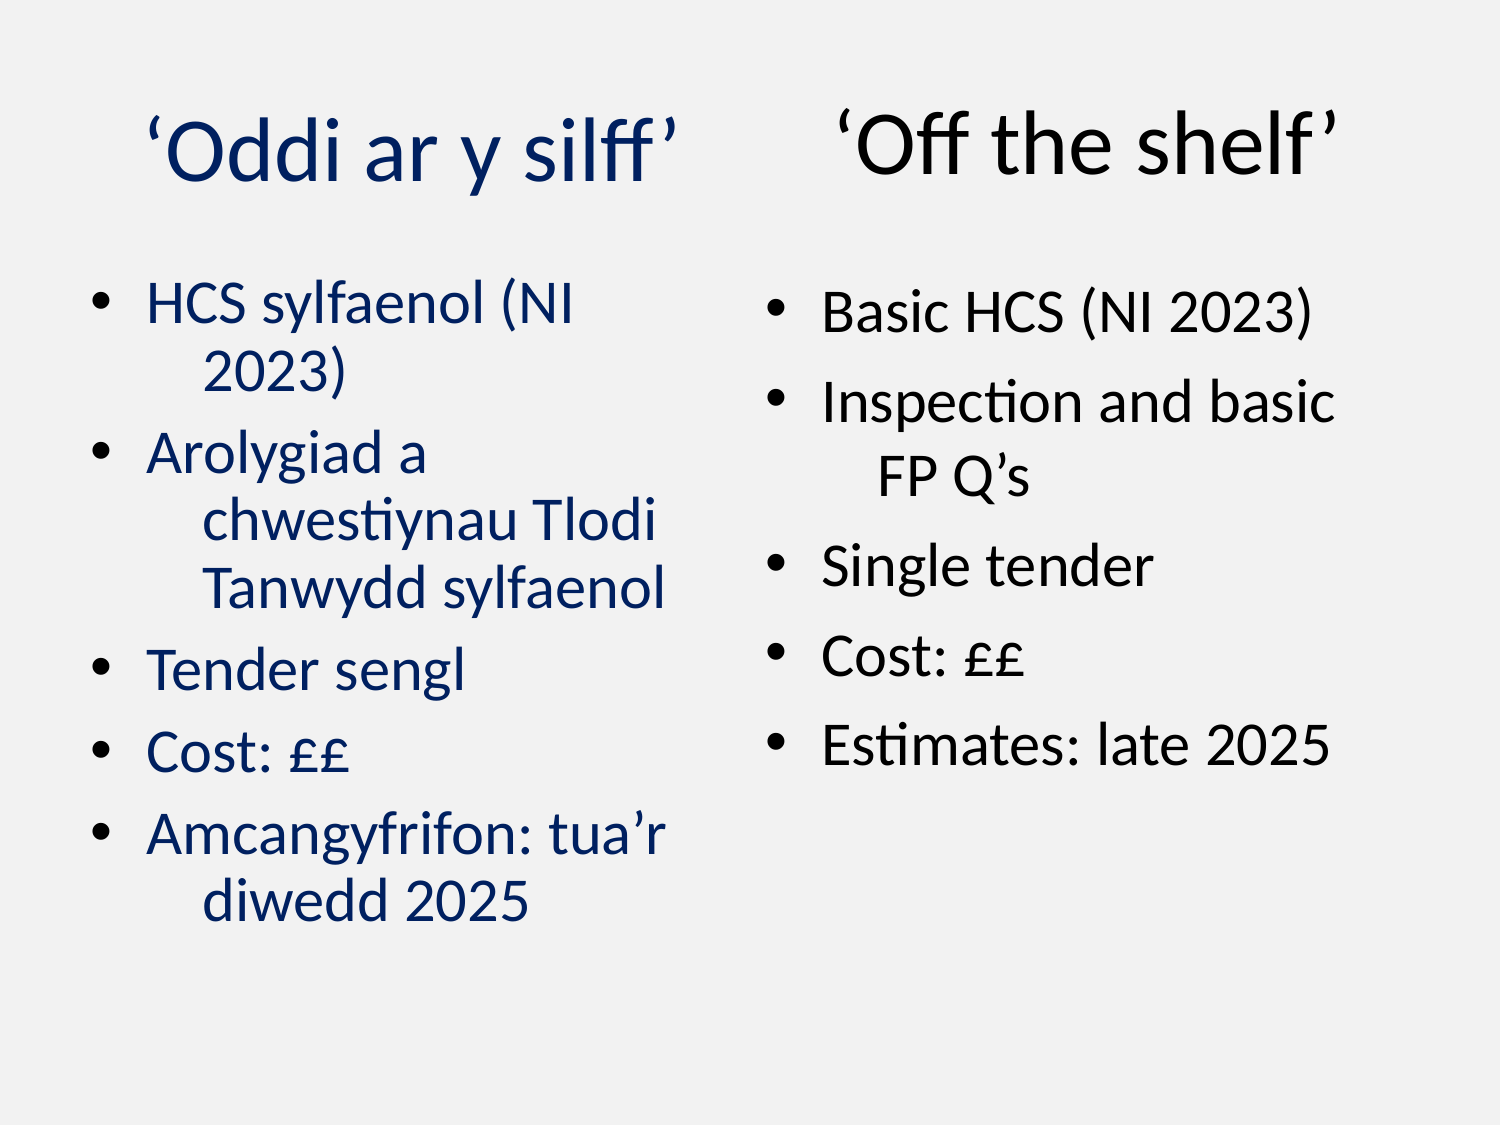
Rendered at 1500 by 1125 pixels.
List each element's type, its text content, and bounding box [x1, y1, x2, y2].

text_box ‘Off the shelf’ [750, 44, 1426, 232]
list Basic HCS (NI 2023) Inspection and basic FP Q’s Single tender Cost: ££ Estimates: late 2025 [751, 262, 1426, 1005]
text_box HCS sylfaenol (NI 2023) Arolygiad a chwestiynau Tlodi Tanwydd sylfaenol Tender sengl Cost: ££ Amcangyfrifon: tua’r diwedd 2025 [75, 262, 751, 1005]
text_box ‘Oddi ar y silff’ [75, 51, 751, 239]
